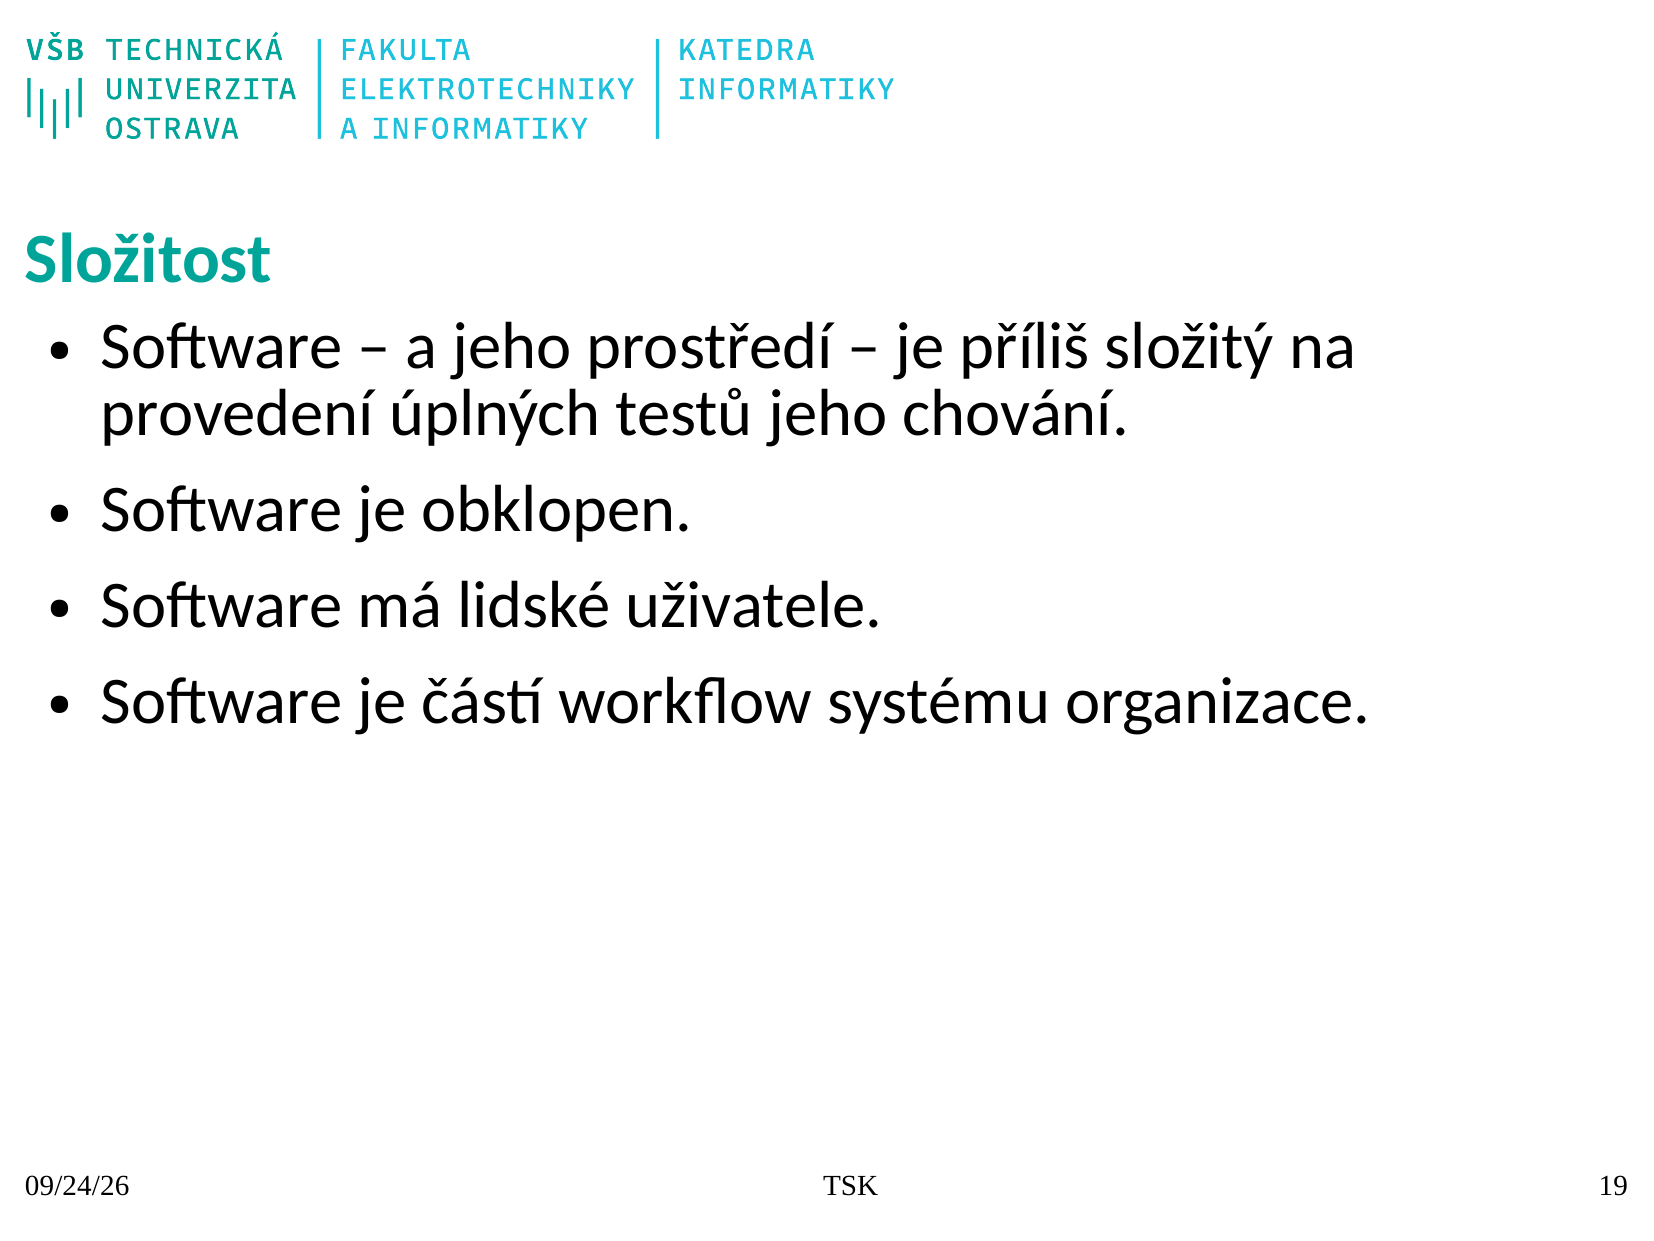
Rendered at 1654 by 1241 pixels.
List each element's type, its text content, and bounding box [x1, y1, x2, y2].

title Složitost [24, 169, 1629, 300]
list Software – a jeho prostředí – je příliš složitý na provedení úplných testů jeho chování. Software je obklopen. Software má lidské uživatele. Software je částí workflow systému organizace. [30, 318, 1629, 1146]
picture [26, 31, 894, 139]
